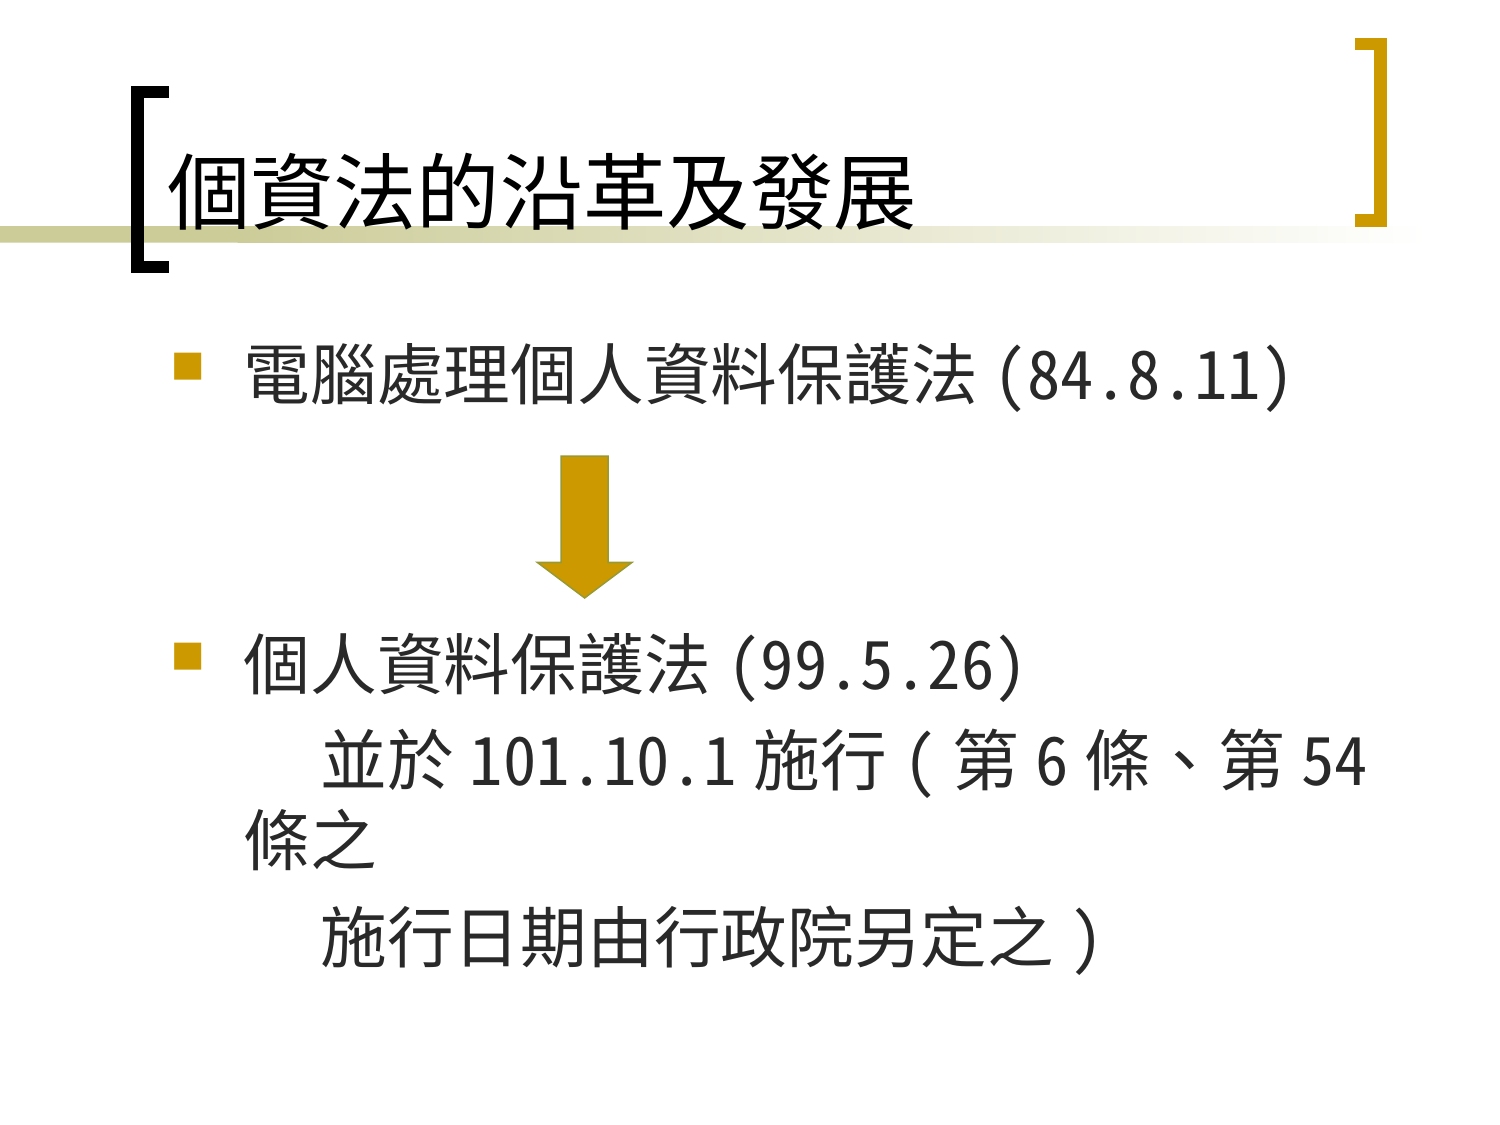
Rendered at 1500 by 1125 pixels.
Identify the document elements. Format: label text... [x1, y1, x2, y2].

title 個資法的沿革及發展 [152, 15, 1328, 248]
text_box [537, 456, 632, 598]
list 電腦處理個人資料保護法(84.8.11) 個人資料保護法(99.5.26) 並於101.10.1施行(第6條、第54條之 施行日期由行政院另定之) [155, 324, 1413, 1000]
